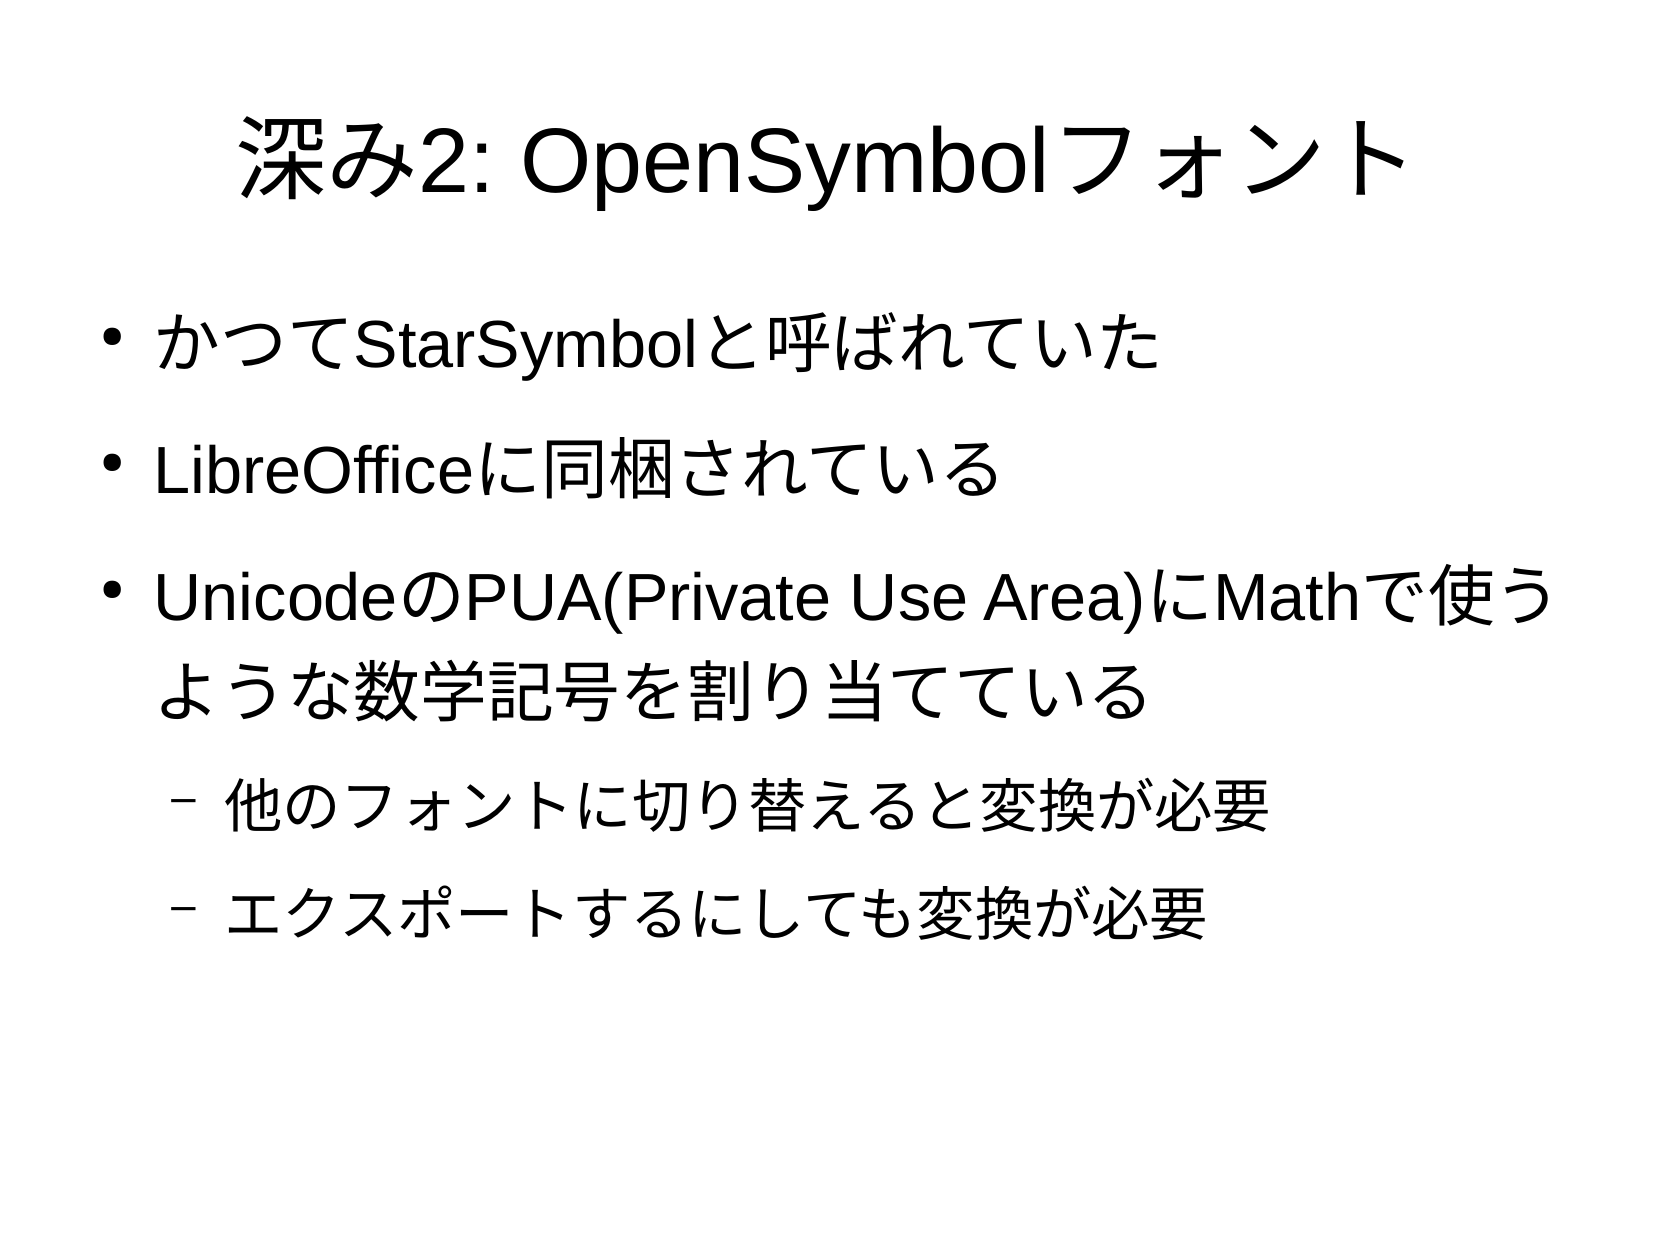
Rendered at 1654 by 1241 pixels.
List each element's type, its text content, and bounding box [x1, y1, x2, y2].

list かつてStarSymbolと呼ばれていた LibreOfficeに同梱されている UnicodeのPUA(Private Use Area)にMathで使うような数学記号を割り当てている 他のフォントに切り替えると変換が必要 エクスポートするにしても変換が必要 [82, 290, 1571, 1010]
title 深み2: OpenSymbolフォント [82, 49, 1571, 257]
